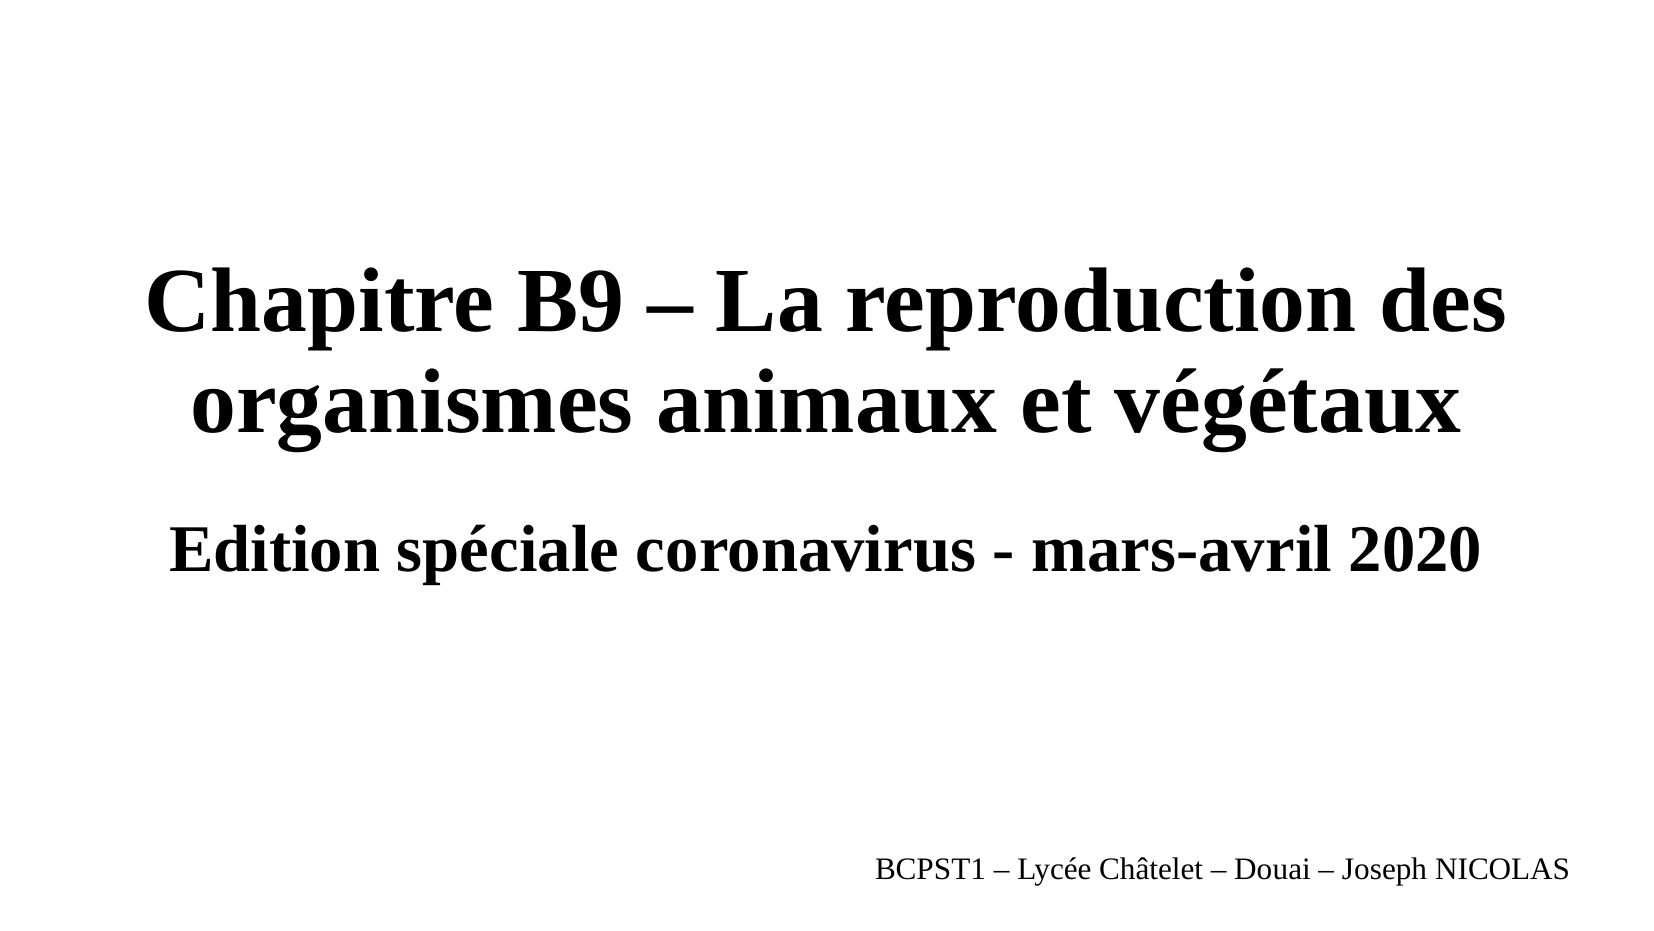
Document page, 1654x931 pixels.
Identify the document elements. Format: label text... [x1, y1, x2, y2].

title Chapitre B9 – La reproduction des organismes animaux et végétaux [82, 249, 1571, 453]
text_box BCPST1 – Lycée Châtelet – Douai – Joseph NICOLAS [637, 832, 1571, 905]
text_box Edition spéciale coronavirus - mars-avril 2020 [82, 460, 1571, 638]
